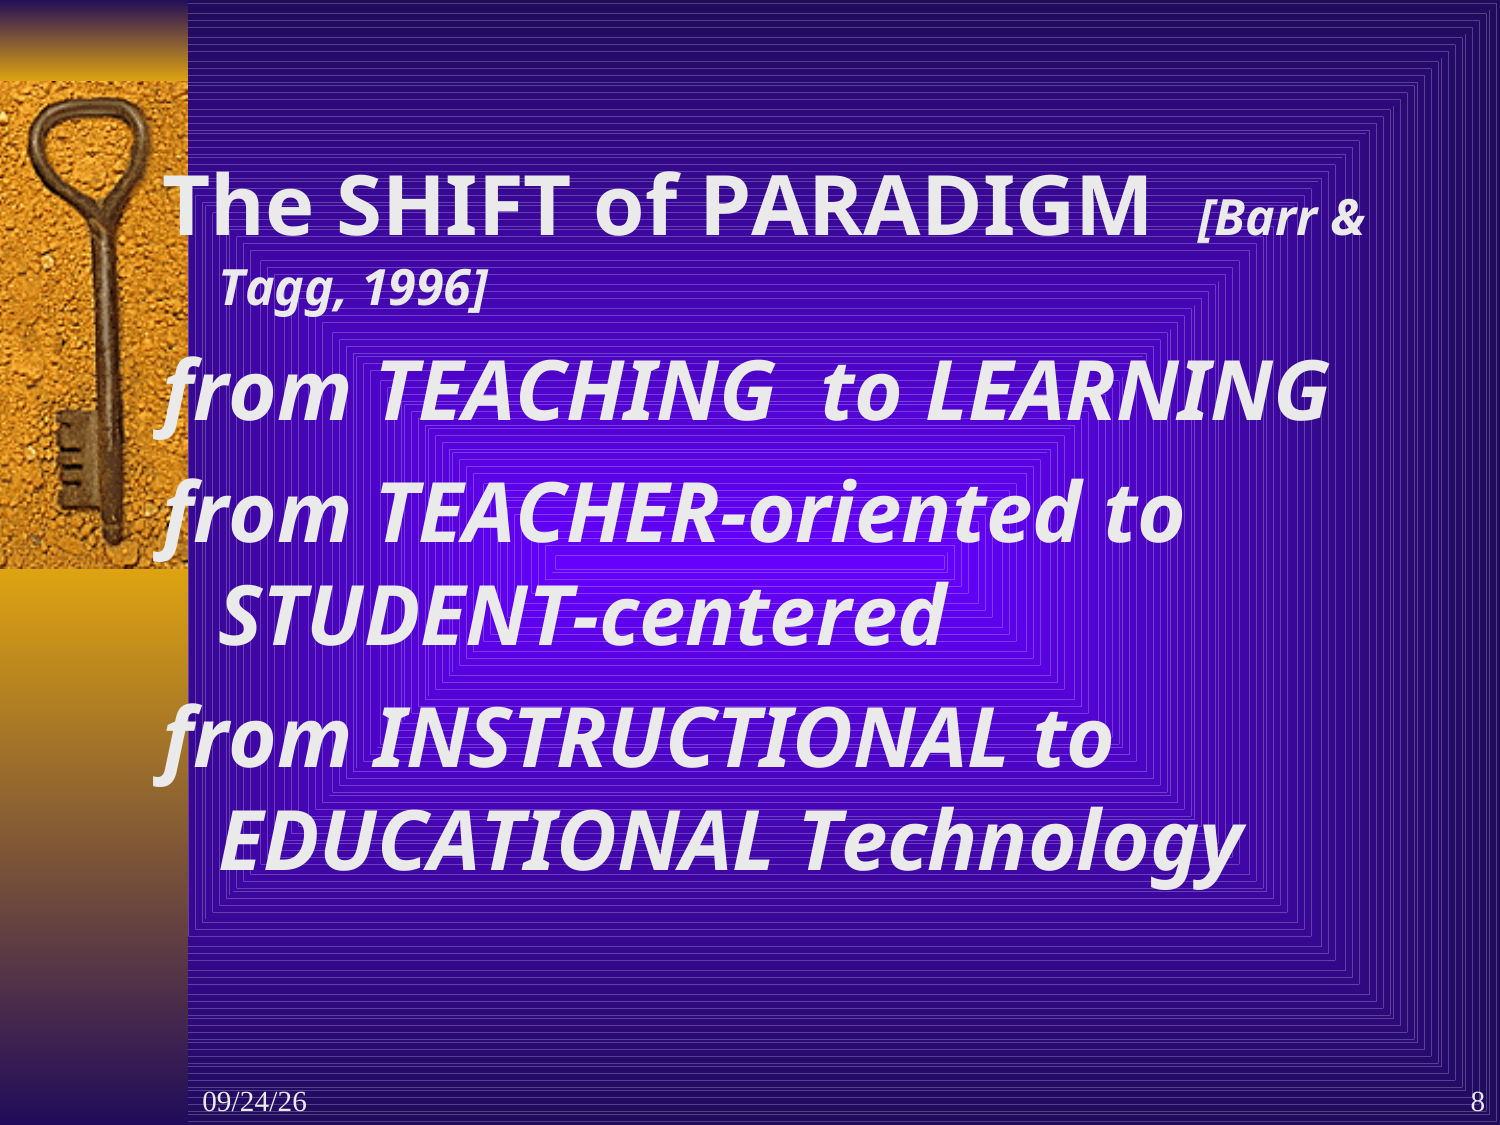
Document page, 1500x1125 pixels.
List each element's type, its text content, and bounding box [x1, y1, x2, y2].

list The SHIFT of PARADIGM [Barr & Tagg, 1996] from TEACHING to LEARNING from TEACHER-oriented to STUDENT-centered from INSTRUCTIONAL to EDUCATIONAL Technology [147, 146, 1486, 945]
picture [0, 81, 188, 569]
